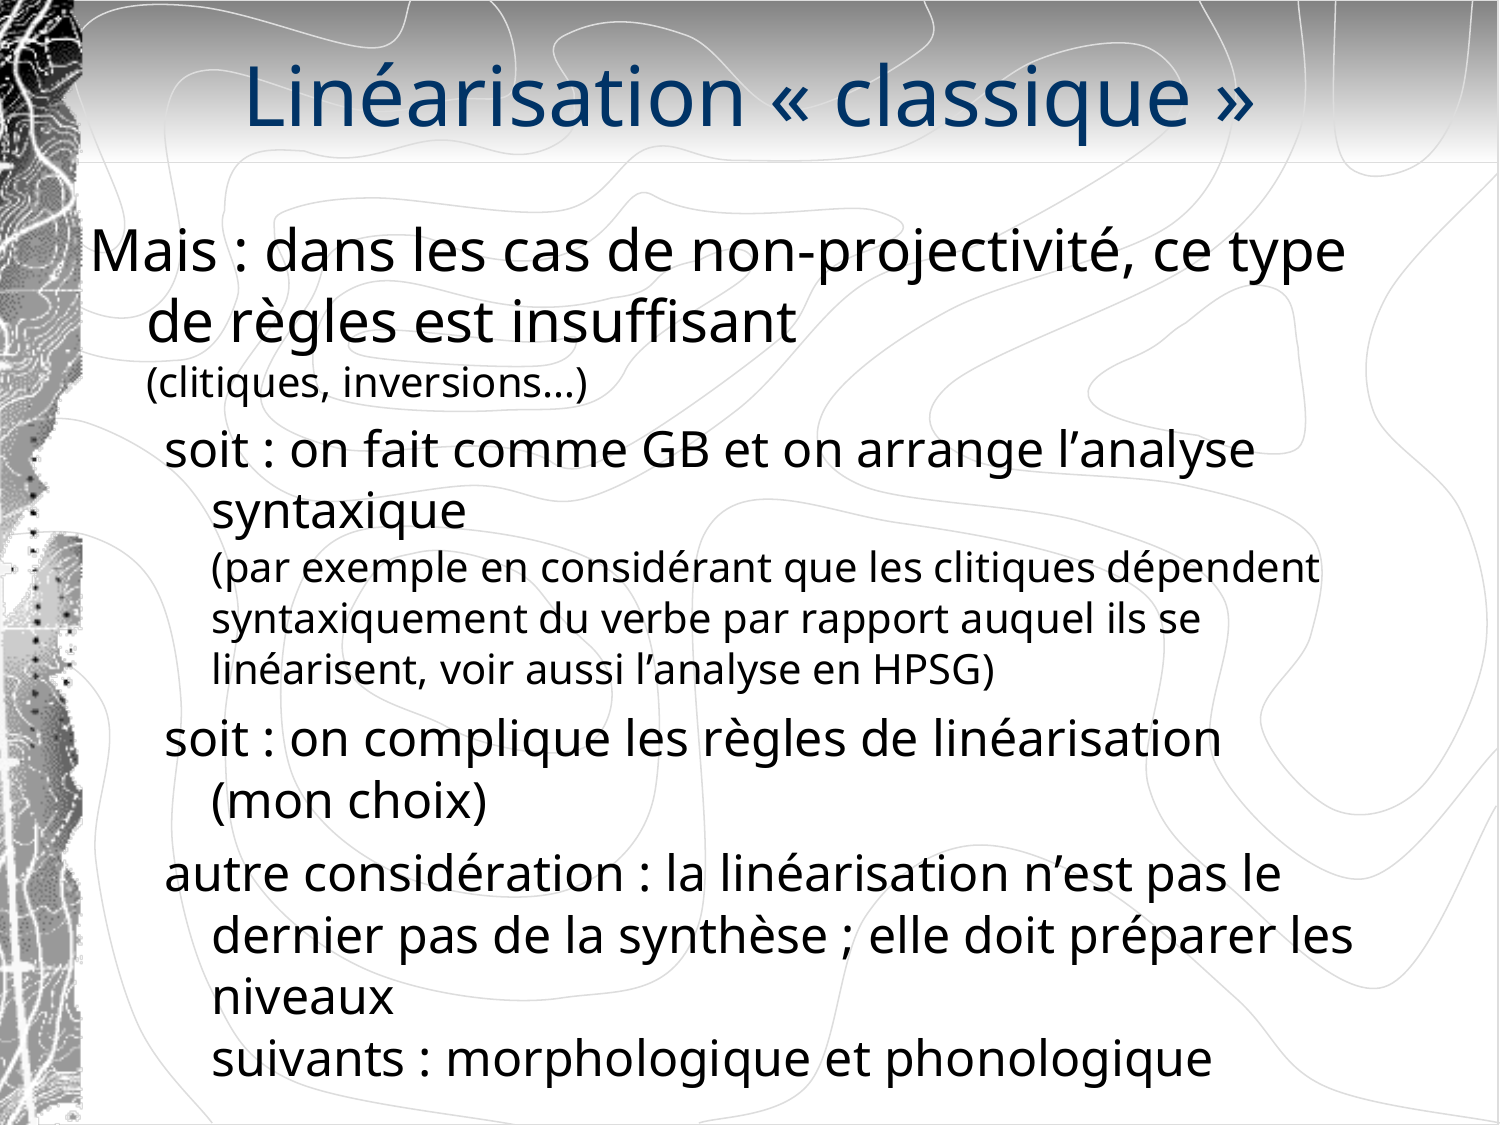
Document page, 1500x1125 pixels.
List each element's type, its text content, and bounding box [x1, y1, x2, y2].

title Linéarisation « classique » [75, 37, 1426, 153]
list Mais : dans les cas de non-projectivité, ce type de règles est insuffisant (clitiques, inversions…) soit : on fait comme GB et on arrange l’analyse syntaxique (par exemple en considérant que les clitiques dépendent syntaxiquement du verbe par rapport auquel ils se linéarisent, voir aussi l’analyse en HPSG) soit : on complique les règles de linéarisation (mon choix) autre considération : la linéarisation n’est pas le dernier pas de la synthèse ; elle doit préparer les niveaux suivants : morphologique et phonologique [75, 206, 1426, 1006]
